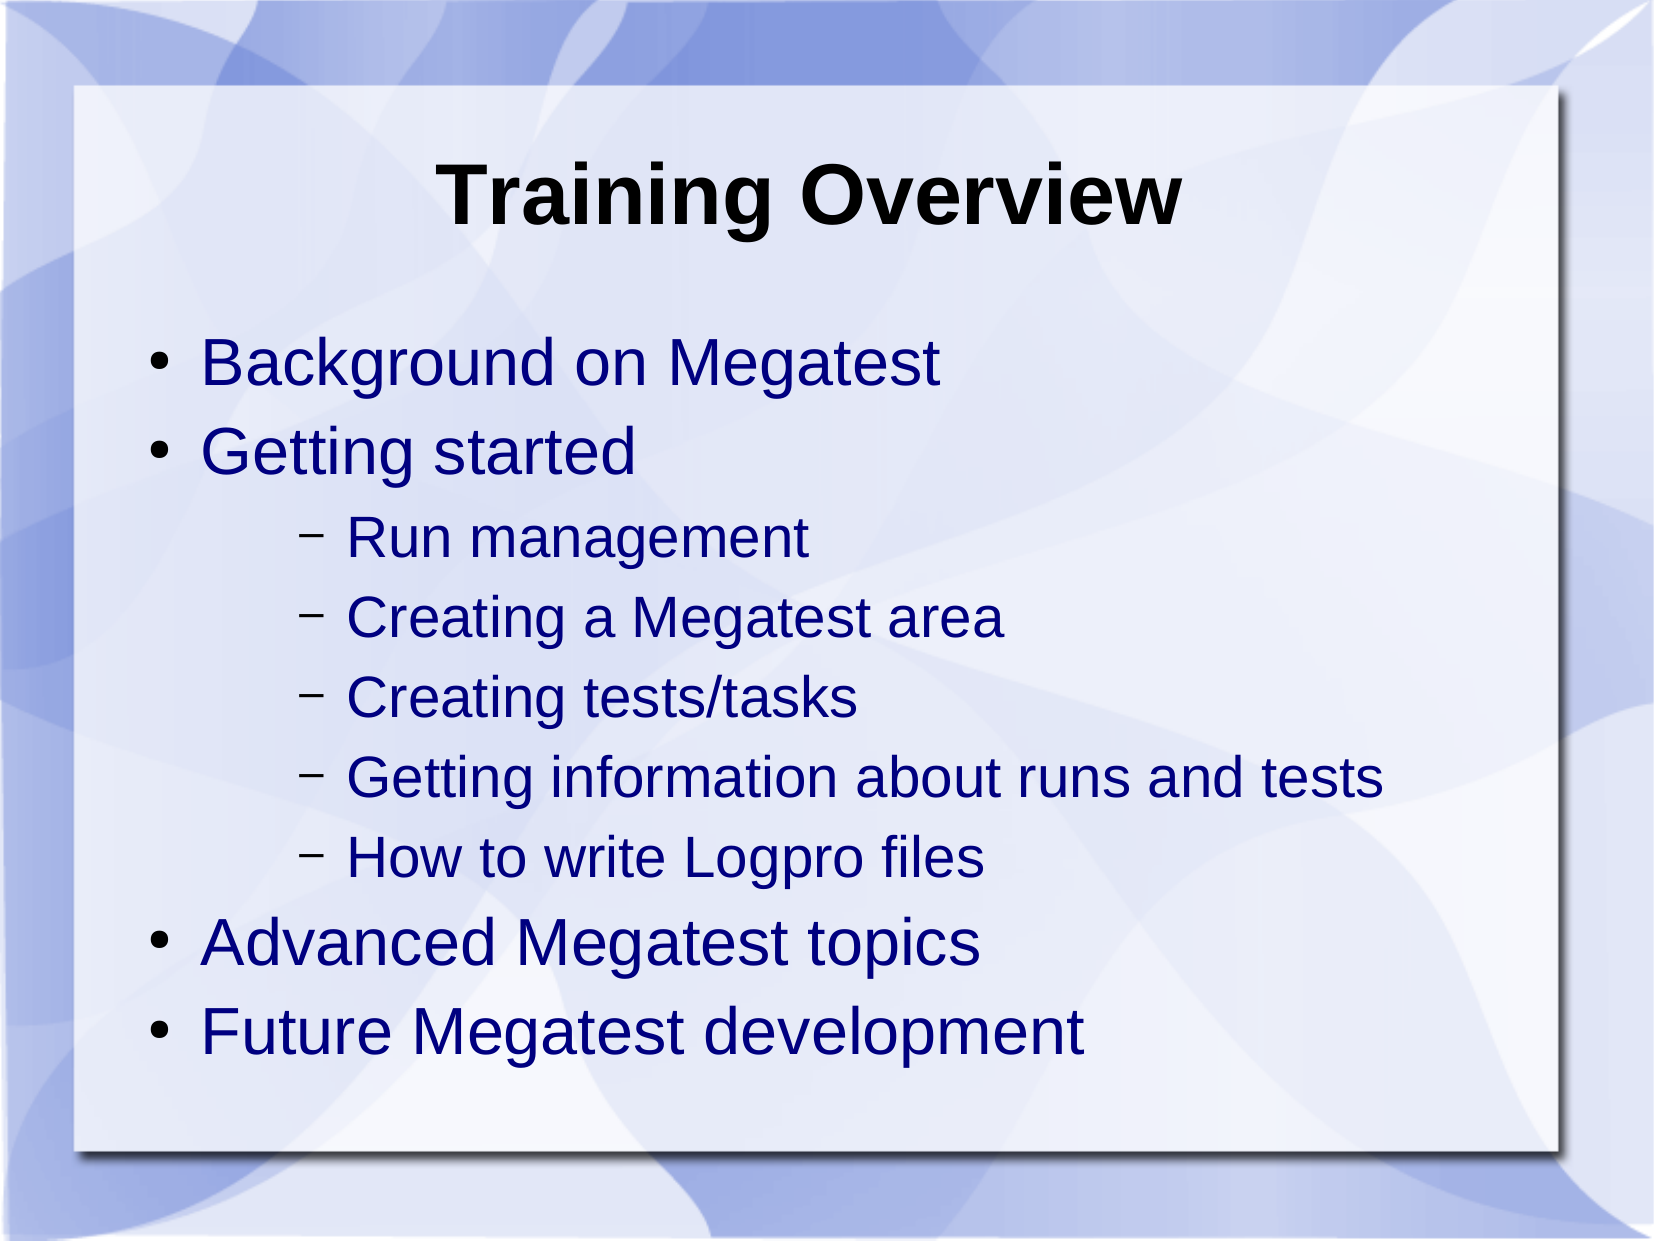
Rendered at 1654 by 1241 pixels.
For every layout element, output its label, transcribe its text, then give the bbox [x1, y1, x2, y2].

title Training Overview [82, 90, 1536, 298]
picture [0, 0, 1654, 1241]
list Background on Megatest Getting started Run management Creating a Megatest area Creating tests/tasks Getting information about runs and tests How to write Logpro files Advanced Megatest topics Future Megatest development [129, 324, 1489, 1068]
